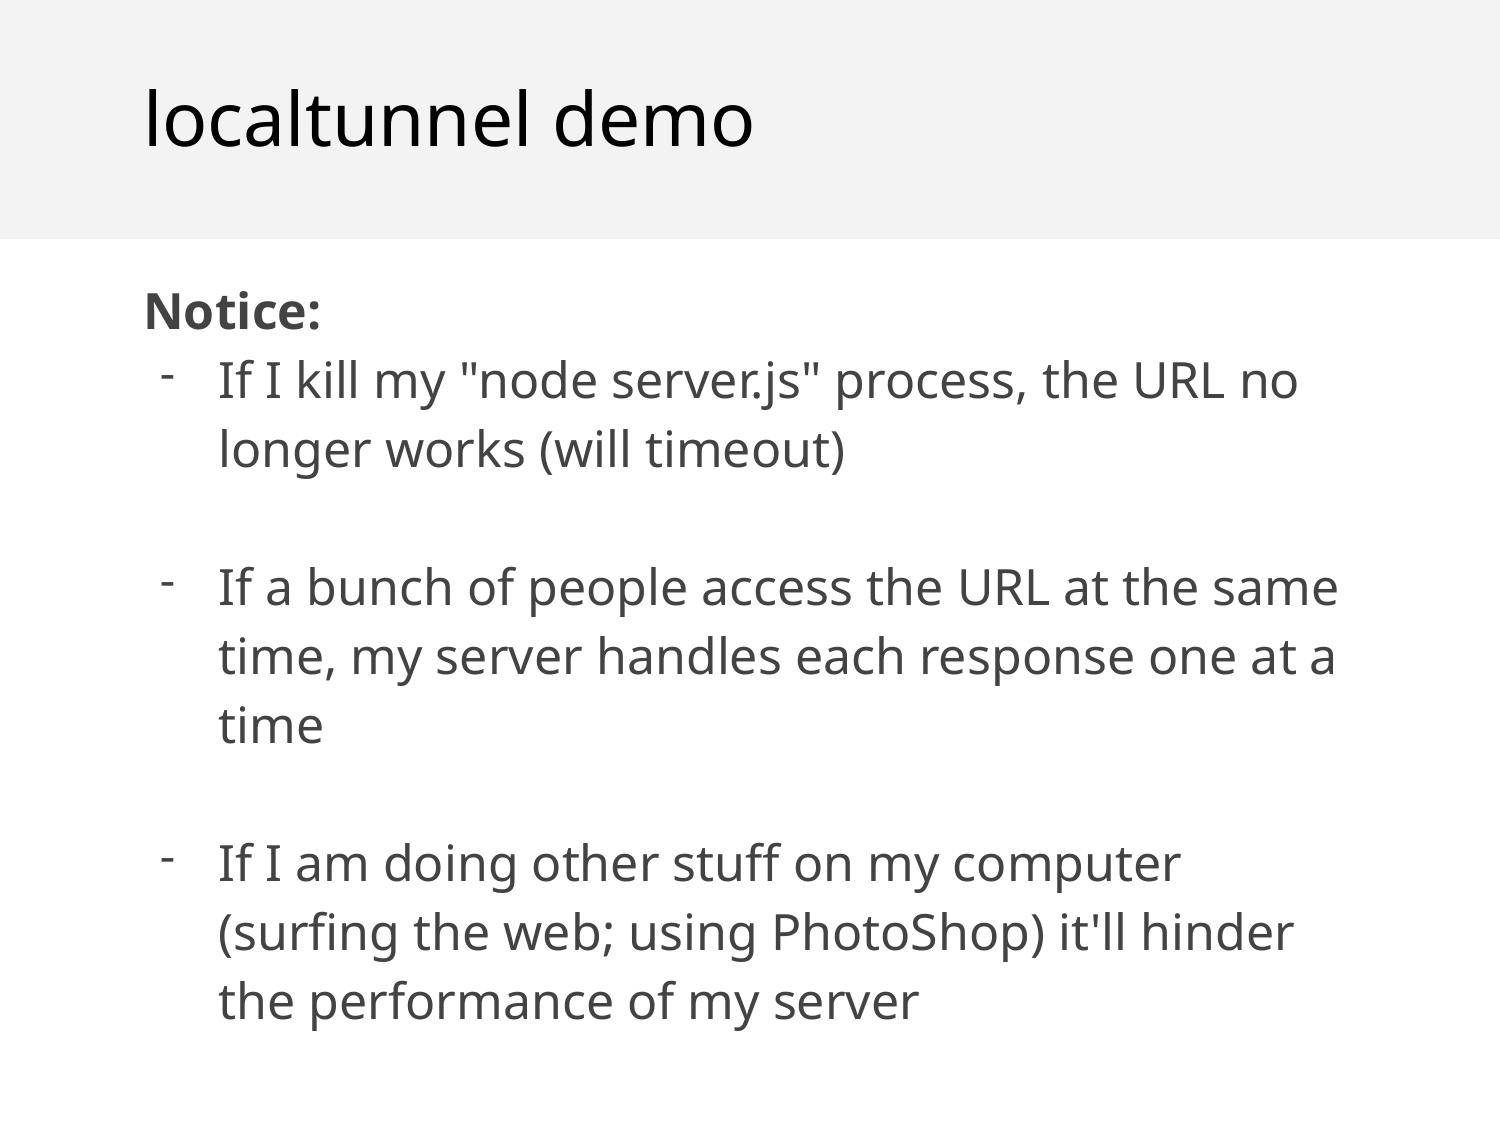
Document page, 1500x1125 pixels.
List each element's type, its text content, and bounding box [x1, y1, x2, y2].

list Notice: If I kill my "node server.js" process, the URL no longer works (will timeout) If a bunch of people access the URL at the same time, my server handles each response one at a time If I am doing other stuff on my computer (surfing the web; using PhotoShop) it'll hinder the performance of my server [128, 255, 1372, 1004]
title localtunnel demo [128, 56, 1372, 183]
